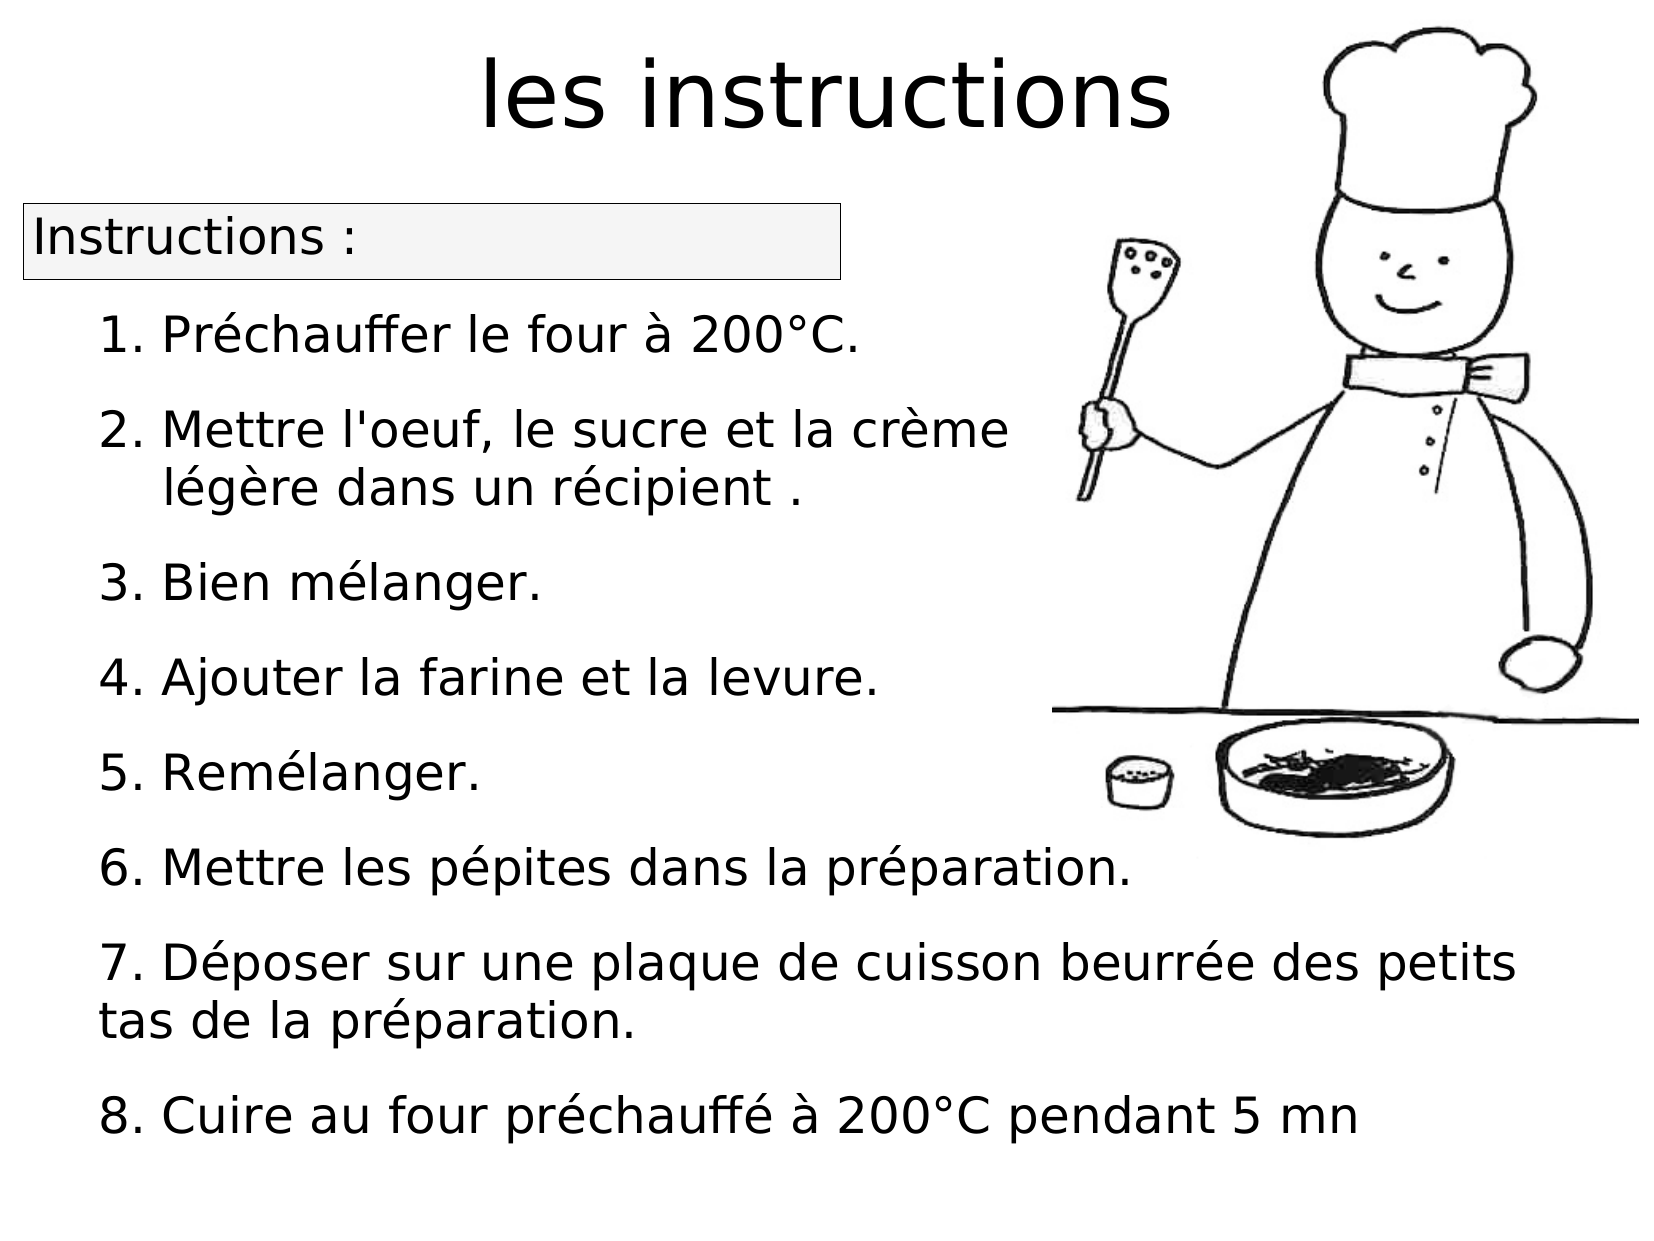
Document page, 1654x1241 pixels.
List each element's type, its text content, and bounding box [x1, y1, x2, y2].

text_box [23, 203, 841, 280]
text_box Préchauffer le four à 200°C. Mettre l'oeuf, le sucre et la crème légère dans un récipient . Bien mélanger. Ajouter la farine et la levure. Remélanger. Mettre les pépites dans la préparation. Déposer sur une plaque de cuisson beurrée des petits tas de la préparation. Cuire au four préchauffé à 200°C pendant 5 mn [98, 306, 1548, 1145]
text_box Instructions : [32, 208, 483, 267]
title les instructions [136, 34, 1518, 158]
picture [1052, 0, 1639, 862]
